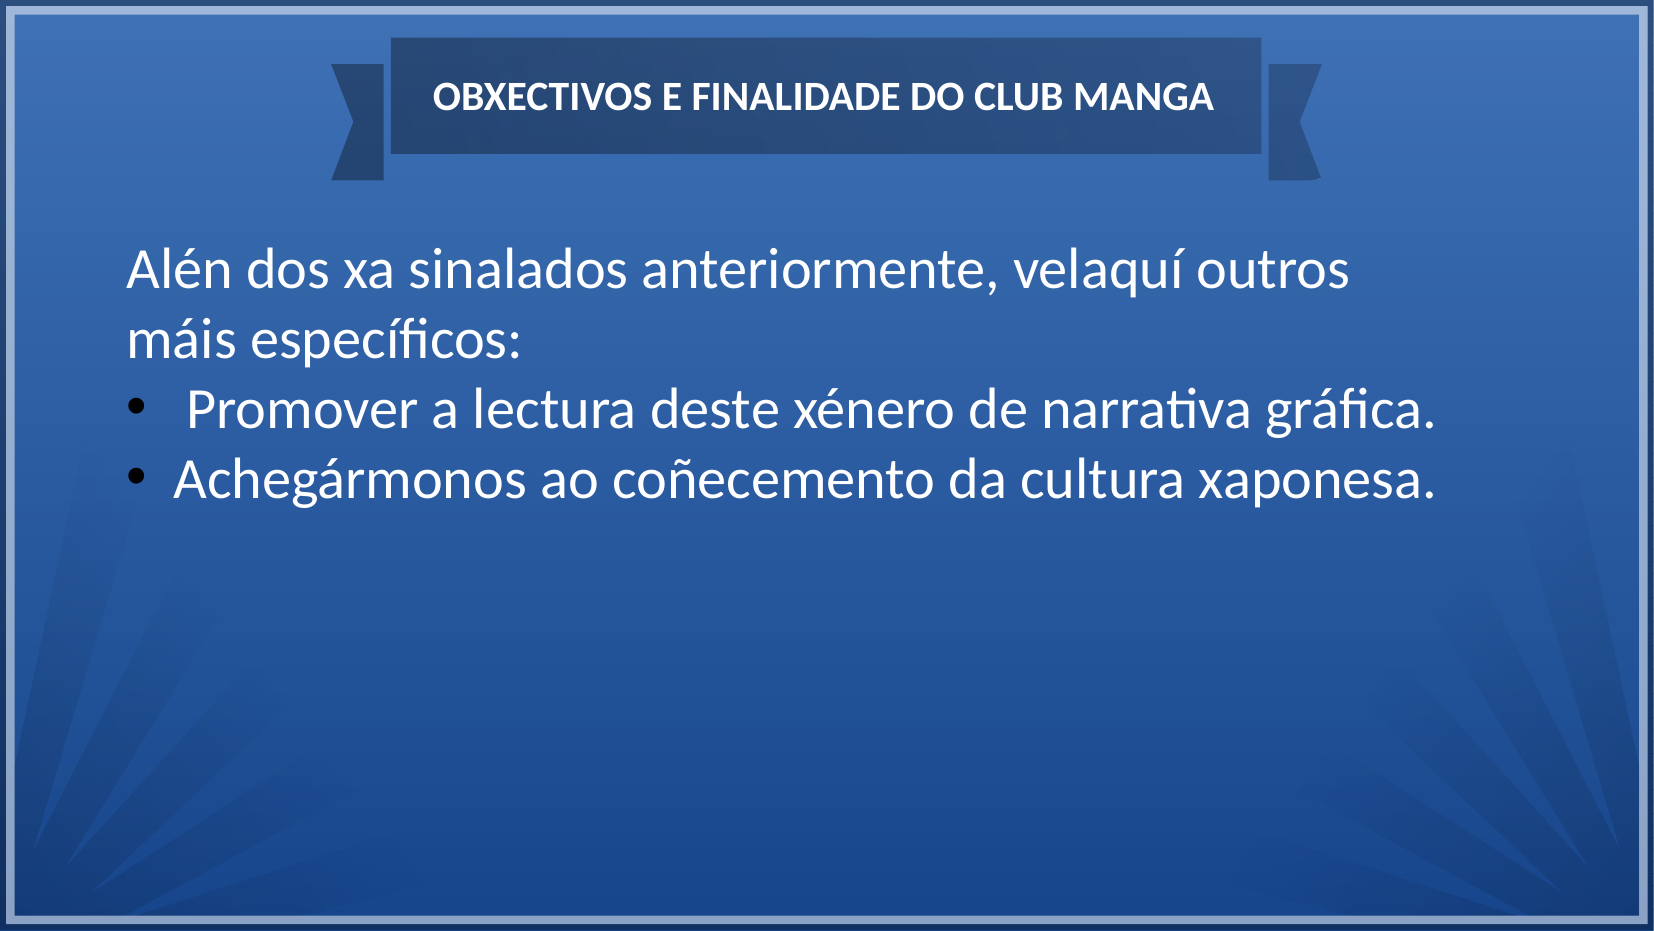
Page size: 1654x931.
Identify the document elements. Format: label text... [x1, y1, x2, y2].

text_box Alén dos xa sinalados anteriormente, velaquí outros máis específicos: Promover a lectura deste xénero de narrativa gráfica. Achegármonos ao coñecemento da cultura xaponesa. [111, 222, 1456, 521]
text_box OBXECTIVOS E FINALIDADE DO CLUB MANGA [417, 60, 1236, 127]
